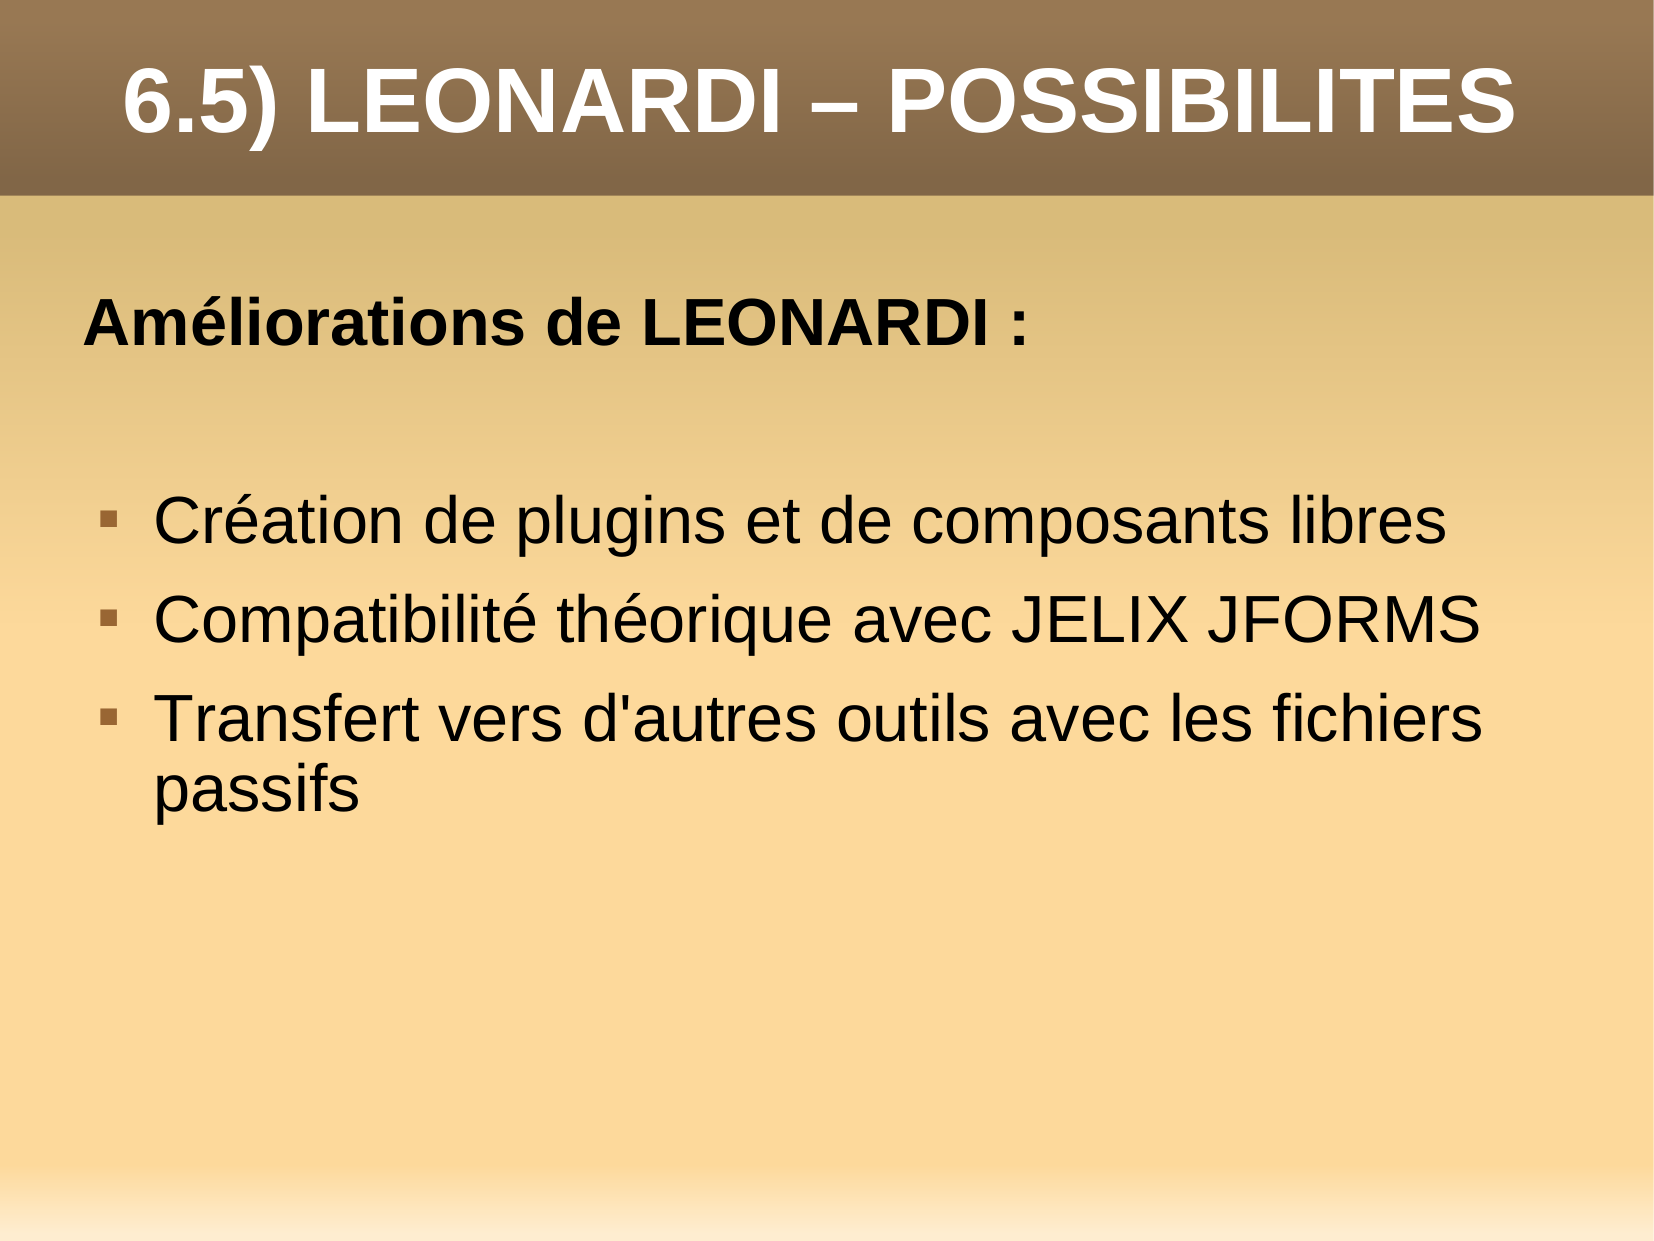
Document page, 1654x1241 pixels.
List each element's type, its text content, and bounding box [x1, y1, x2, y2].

list Améliorations de LEONARDI : Création de plugins et de composants libres Compatibilité théorique avec JELIX JFORMS Transfert vers d'autres outils avec les fichiers passifs [82, 290, 1571, 1094]
picture [0, 0, 1654, 1241]
title 6.5) LEONARDI – POSSIBILITES [76, 7, 1565, 200]
